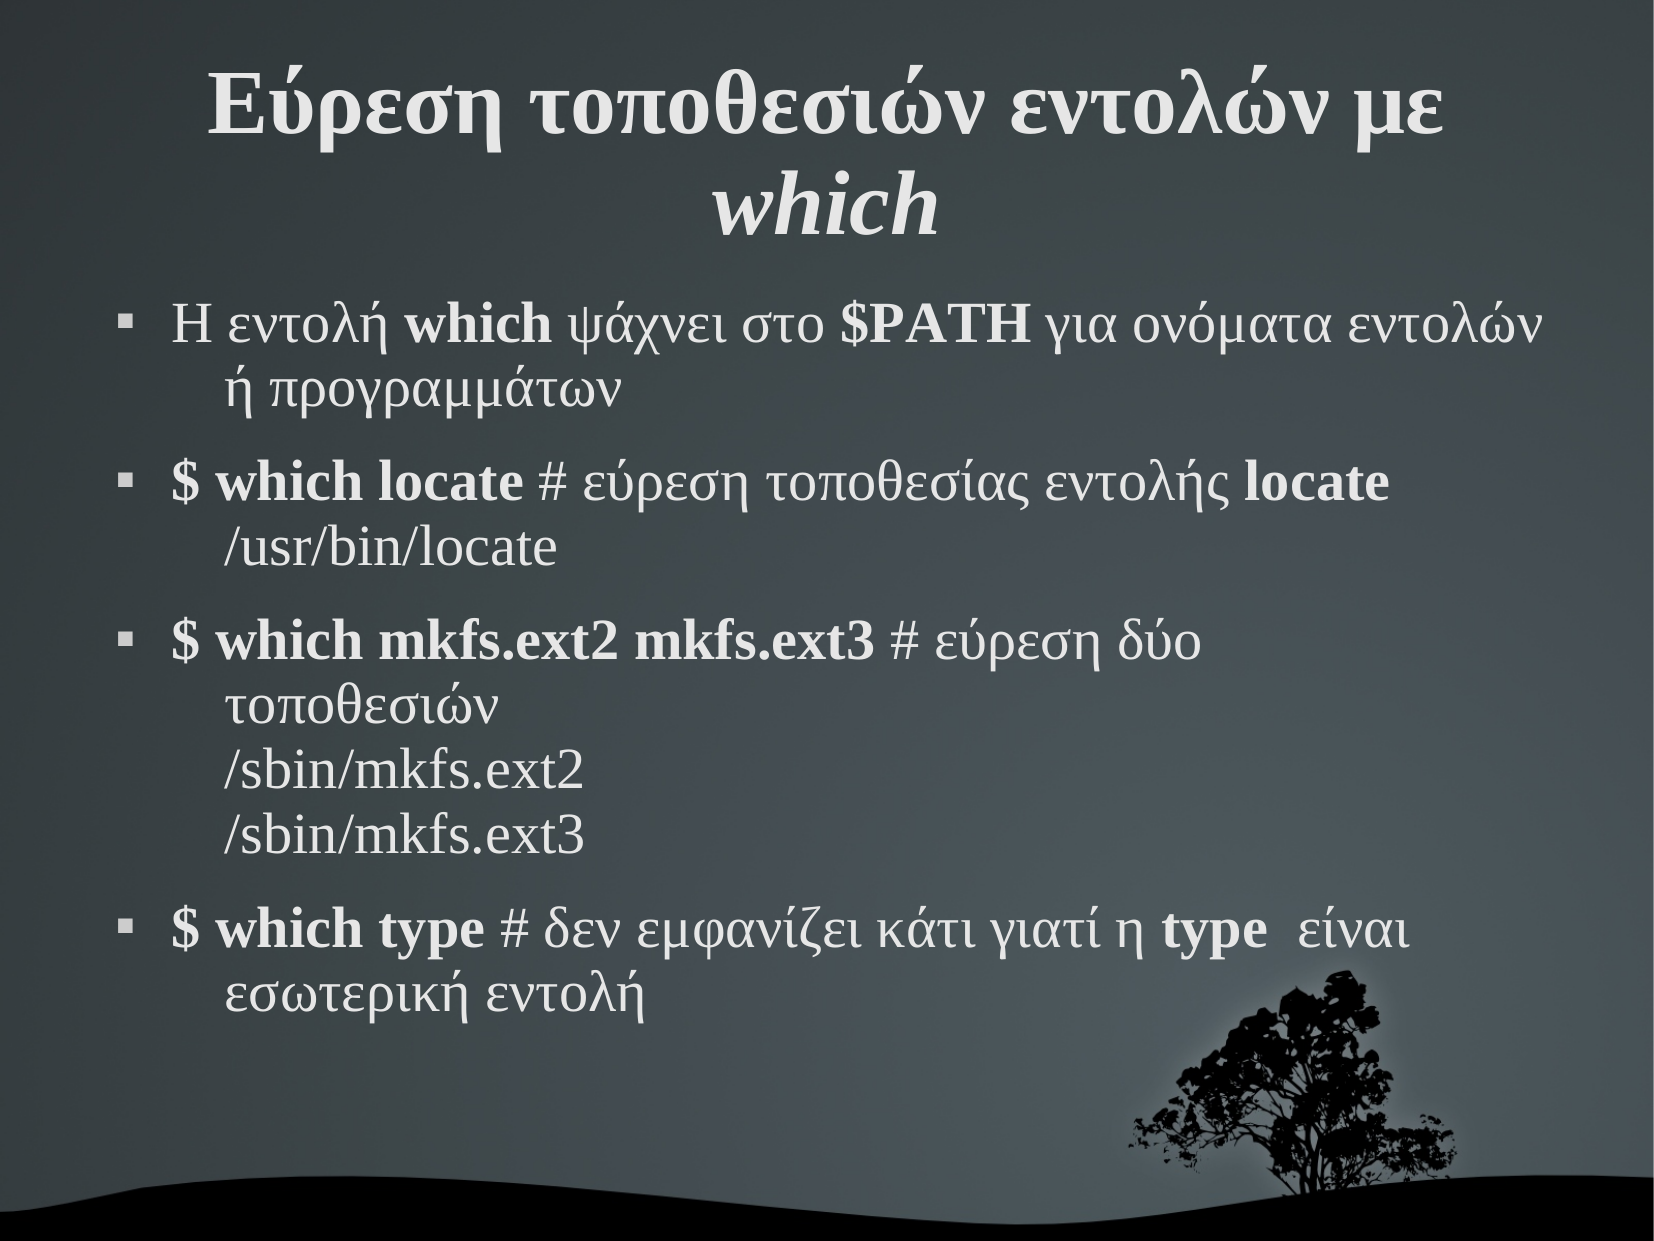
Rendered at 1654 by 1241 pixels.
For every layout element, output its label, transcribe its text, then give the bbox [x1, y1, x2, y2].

picture [0, 0, 1654, 1241]
list H εντολή which ψάχνει στο $PATH για ονόματα εντολών ή προγραμμάτων $ which locate # εύρεση τοποθεσίας εντολής locate /usr/bin/locate $ which mkfs.ext2 mkfs.ext3 # εύρεση δύο τοποθεσιών /sbin/mkfs.ext2 /sbin/mkfs.ext3 $ which type # δεν εμφανίζει κάτι γιατί η type είναι εσωτερική εντολή [82, 290, 1571, 1109]
title Εύρεση τοποθεσιών εντολών με which [82, 33, 1571, 273]
